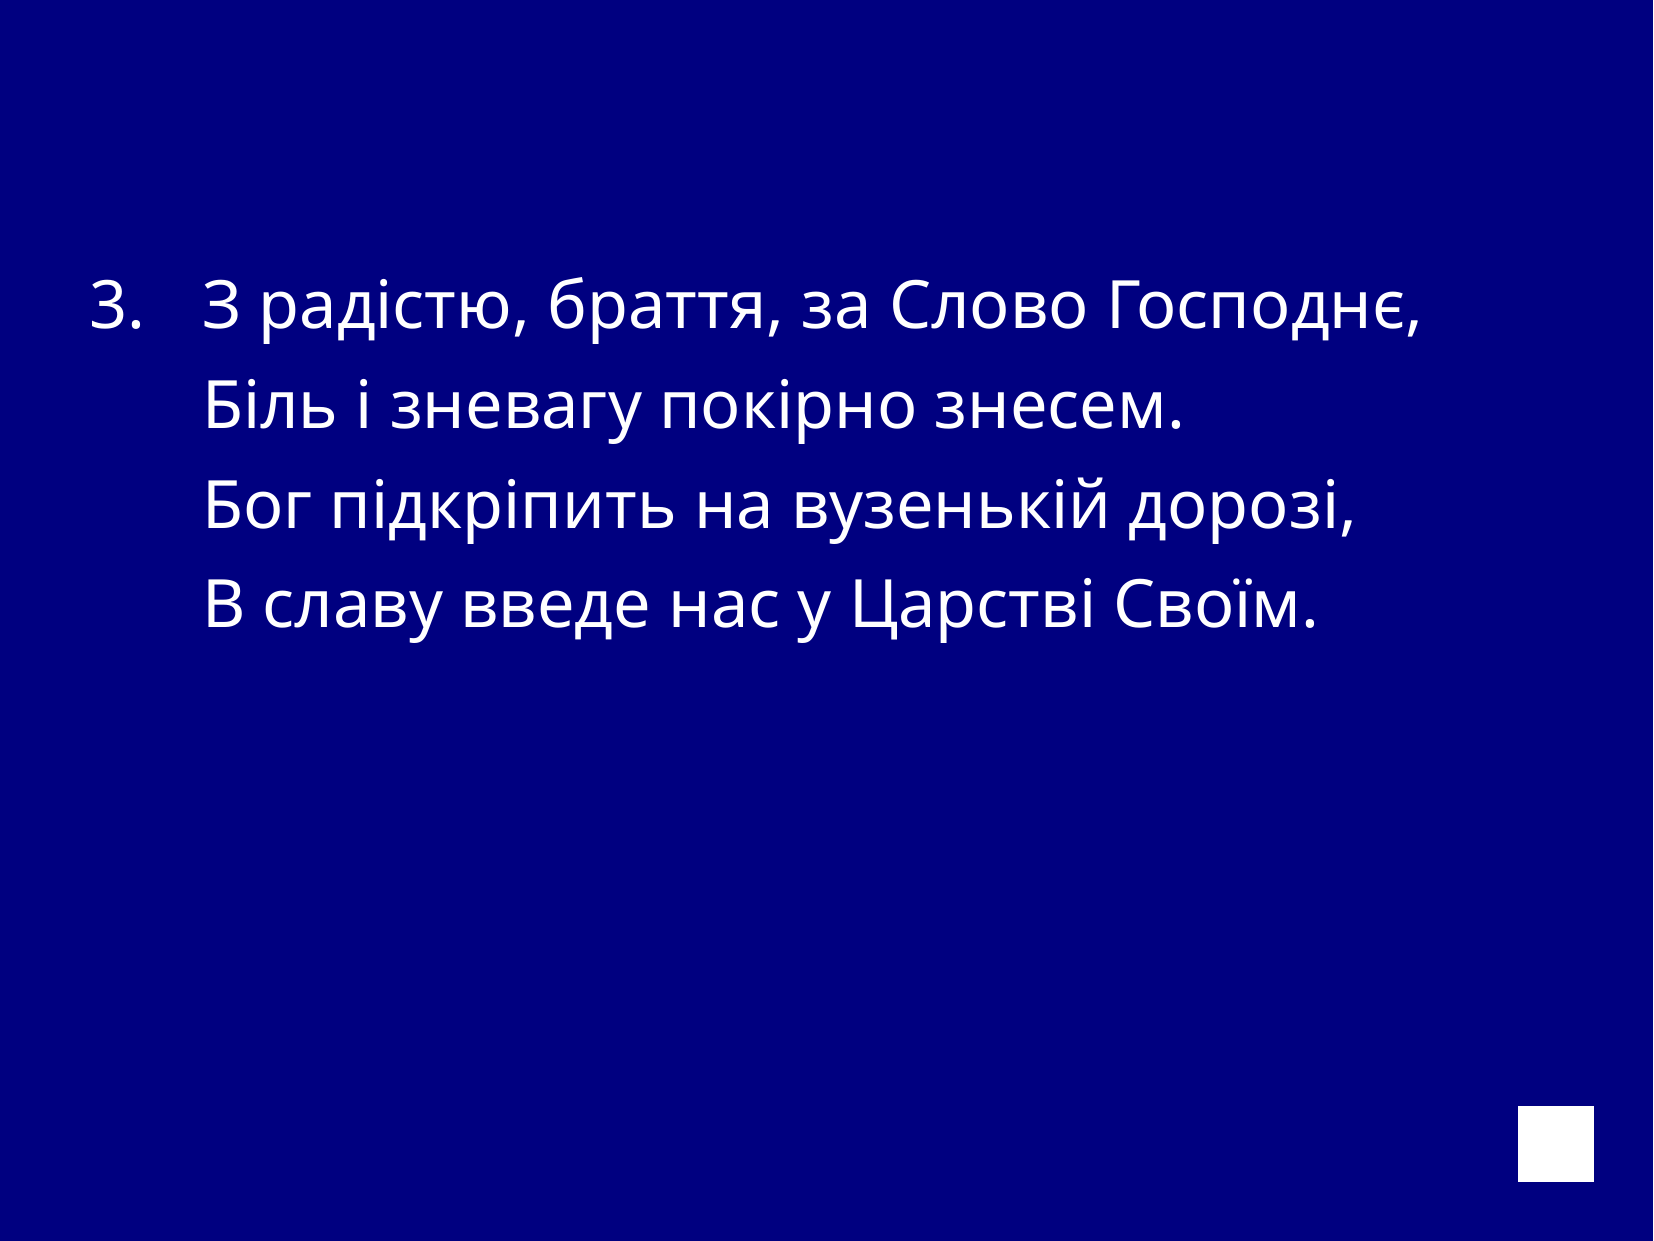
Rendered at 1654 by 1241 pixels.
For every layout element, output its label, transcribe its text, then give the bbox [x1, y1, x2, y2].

text_box 3. З радістю, браття, за Слово Господнє, Біль і зневагу покірно знесем. Бог підкріпить на вузенькій дорозі, В славу введе нас у Царстві Своїм. [75, 150, 1651, 1163]
text_box [1518, 1163, 1594, 1182]
